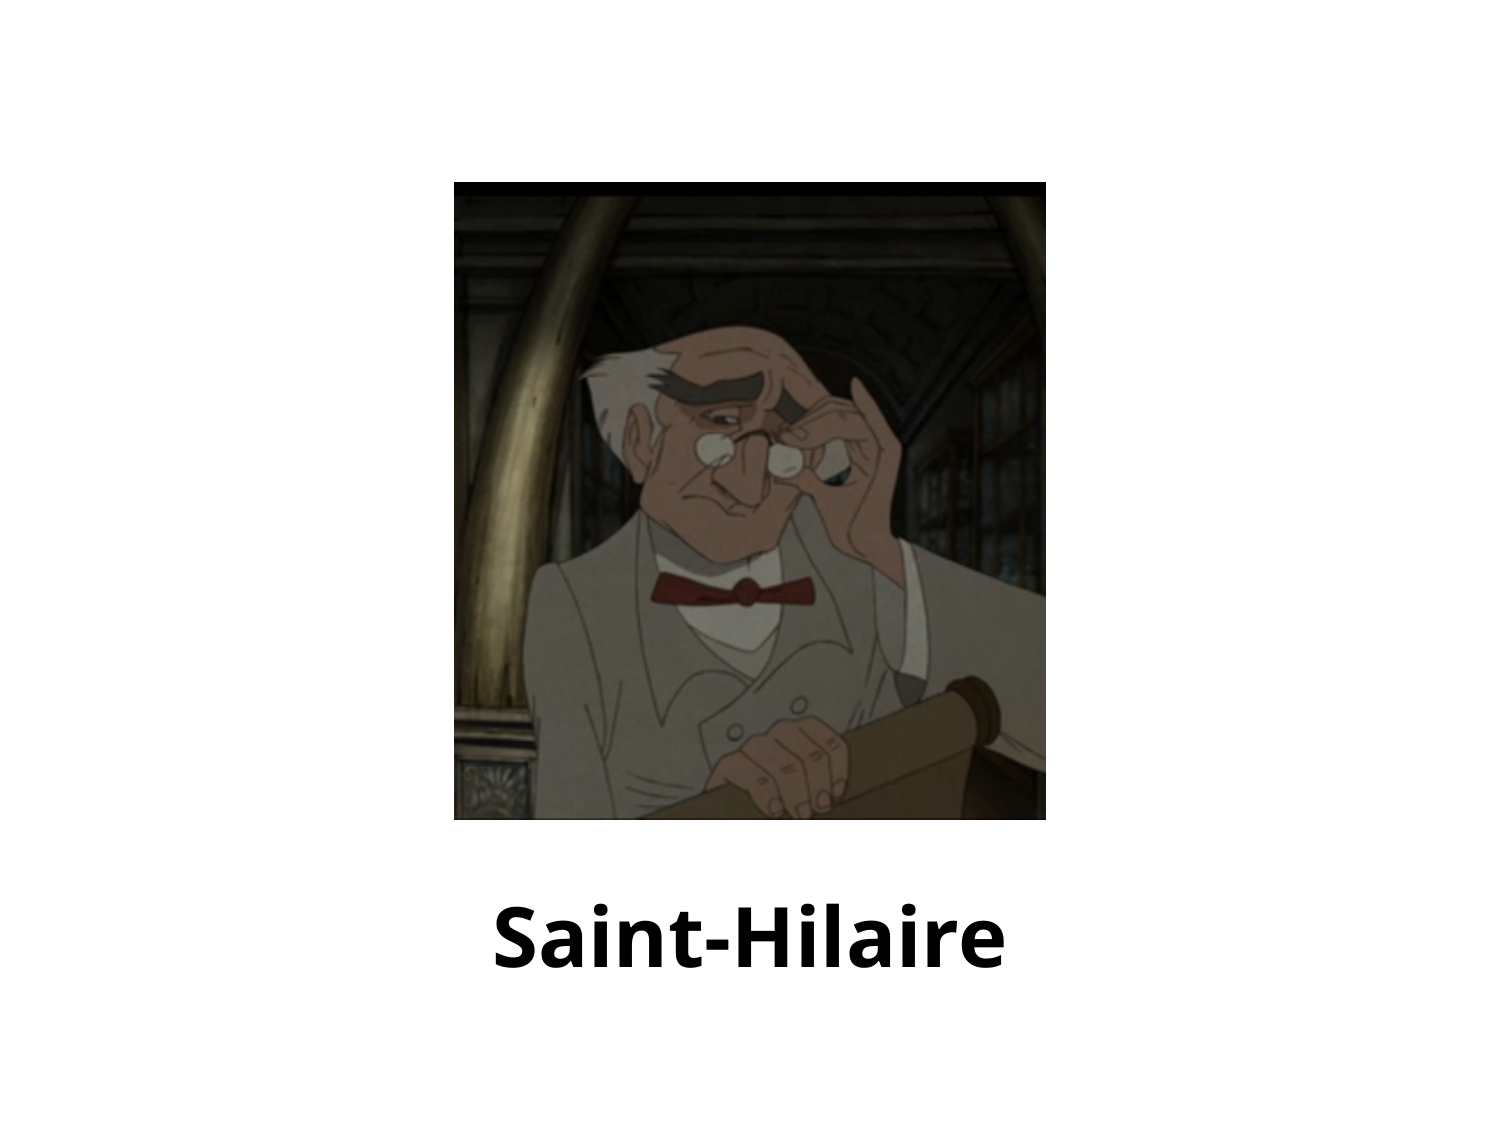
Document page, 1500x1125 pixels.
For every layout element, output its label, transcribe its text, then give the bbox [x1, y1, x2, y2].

picture [454, 182, 1046, 820]
text_box Saint-Hilaire [0, 876, 1500, 992]
